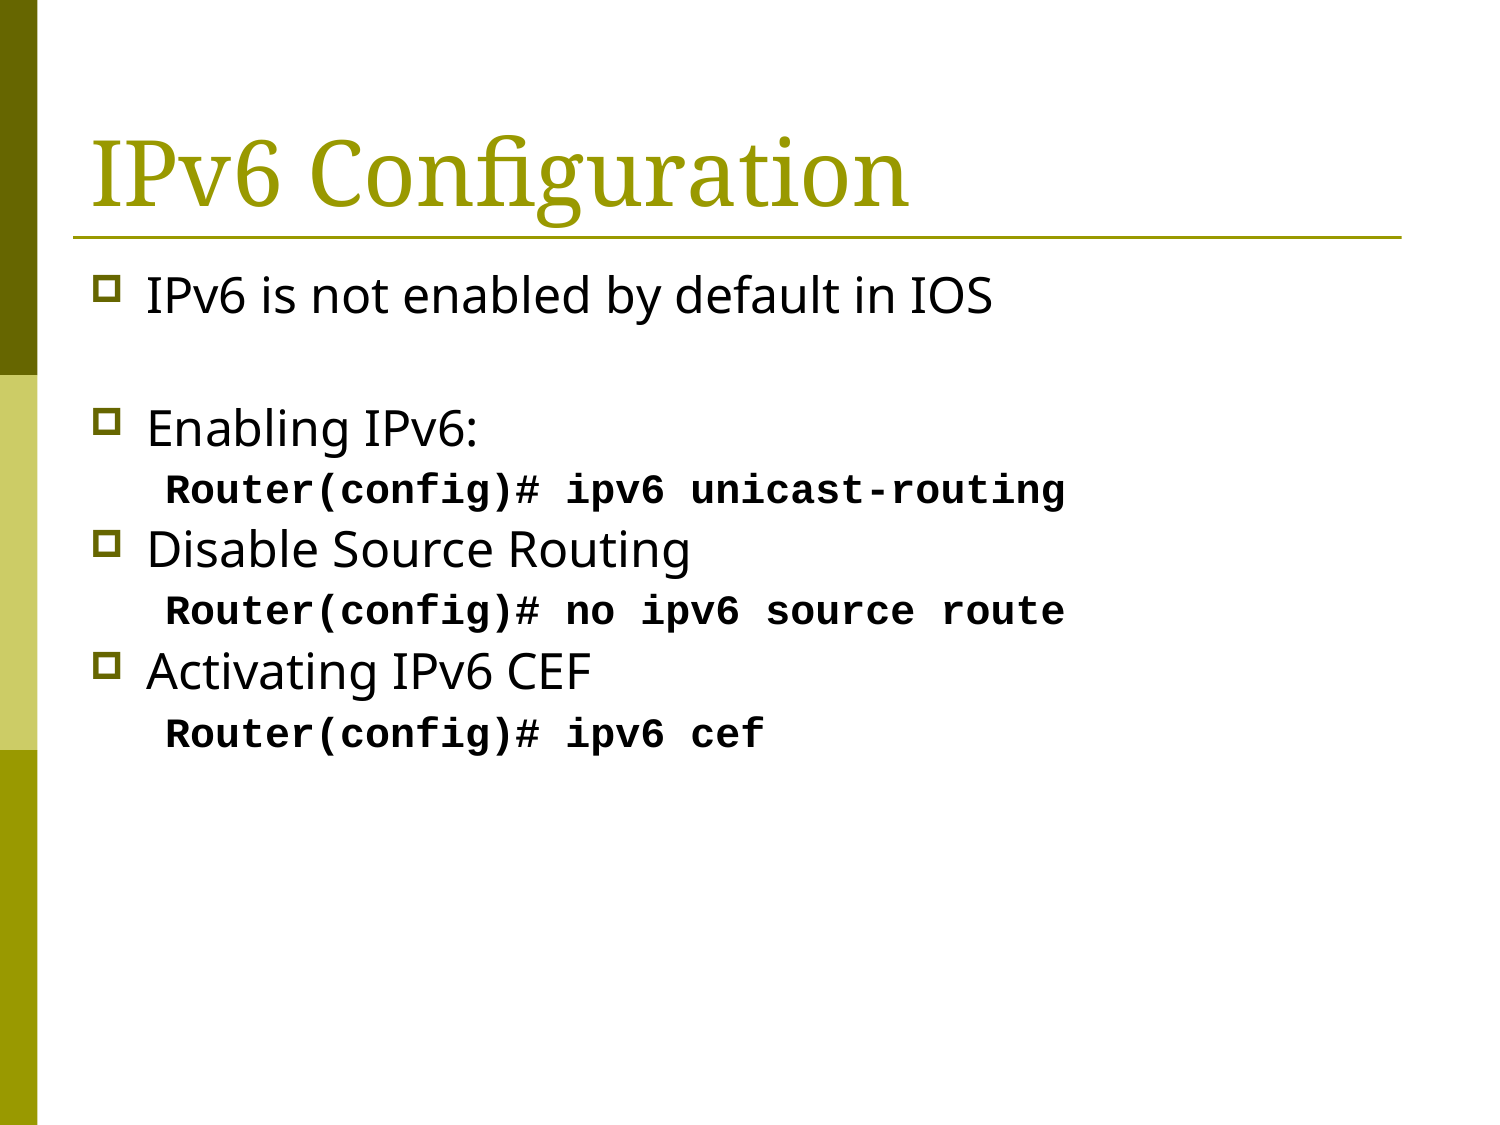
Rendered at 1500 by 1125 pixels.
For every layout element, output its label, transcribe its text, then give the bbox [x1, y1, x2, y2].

list IPv6 is not enabled by default in IOS Enabling IPv6: Router(config)# ipv6 unicast-routing Disable Source Routing Router(config)# no ipv6 source route Activating IPv6 CEF Router(config)# ipv6 cef [75, 262, 1426, 1006]
title IPv6 Configuration [75, 45, 1426, 233]
